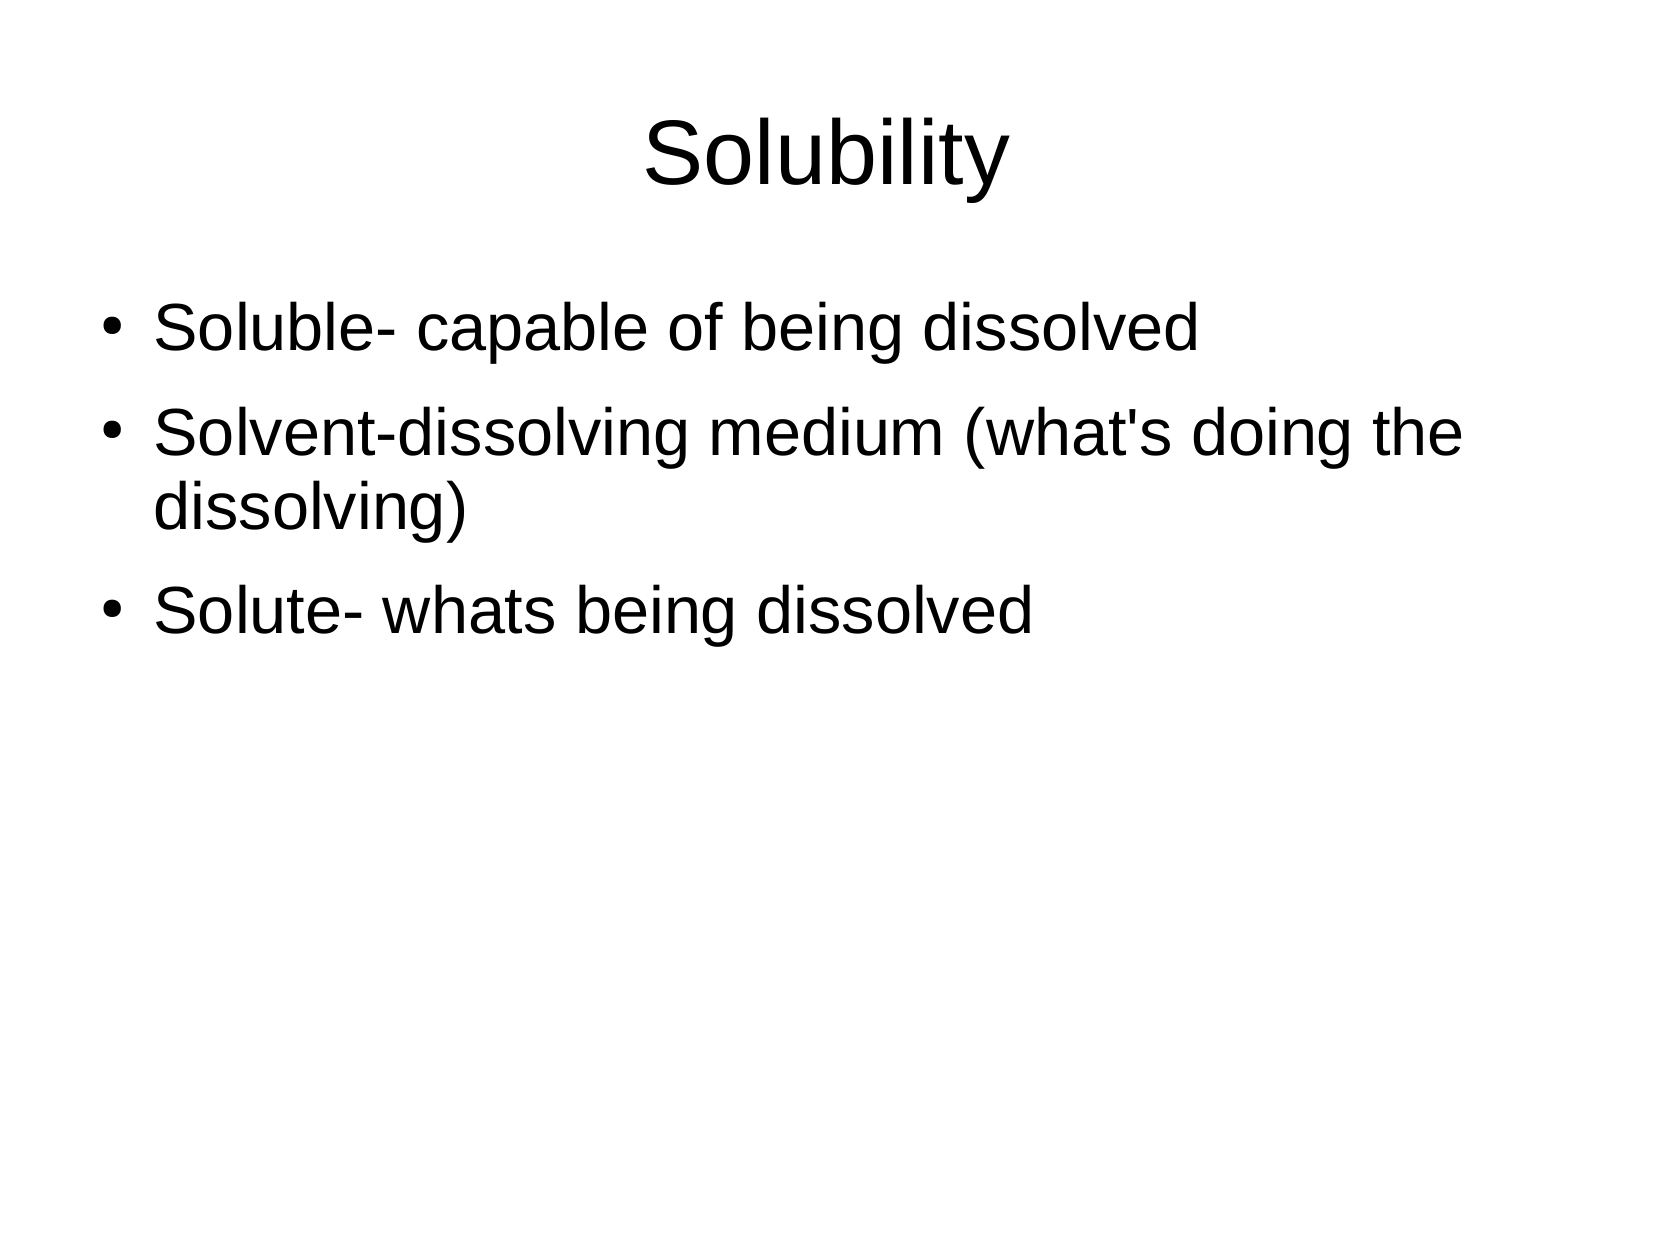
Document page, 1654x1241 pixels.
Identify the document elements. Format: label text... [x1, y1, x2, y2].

title Solubility [82, 49, 1571, 257]
list Soluble- capable of being dissolved Solvent-dissolving medium (what's doing the dissolving) Solute- whats being dissolved [82, 290, 1571, 1109]
